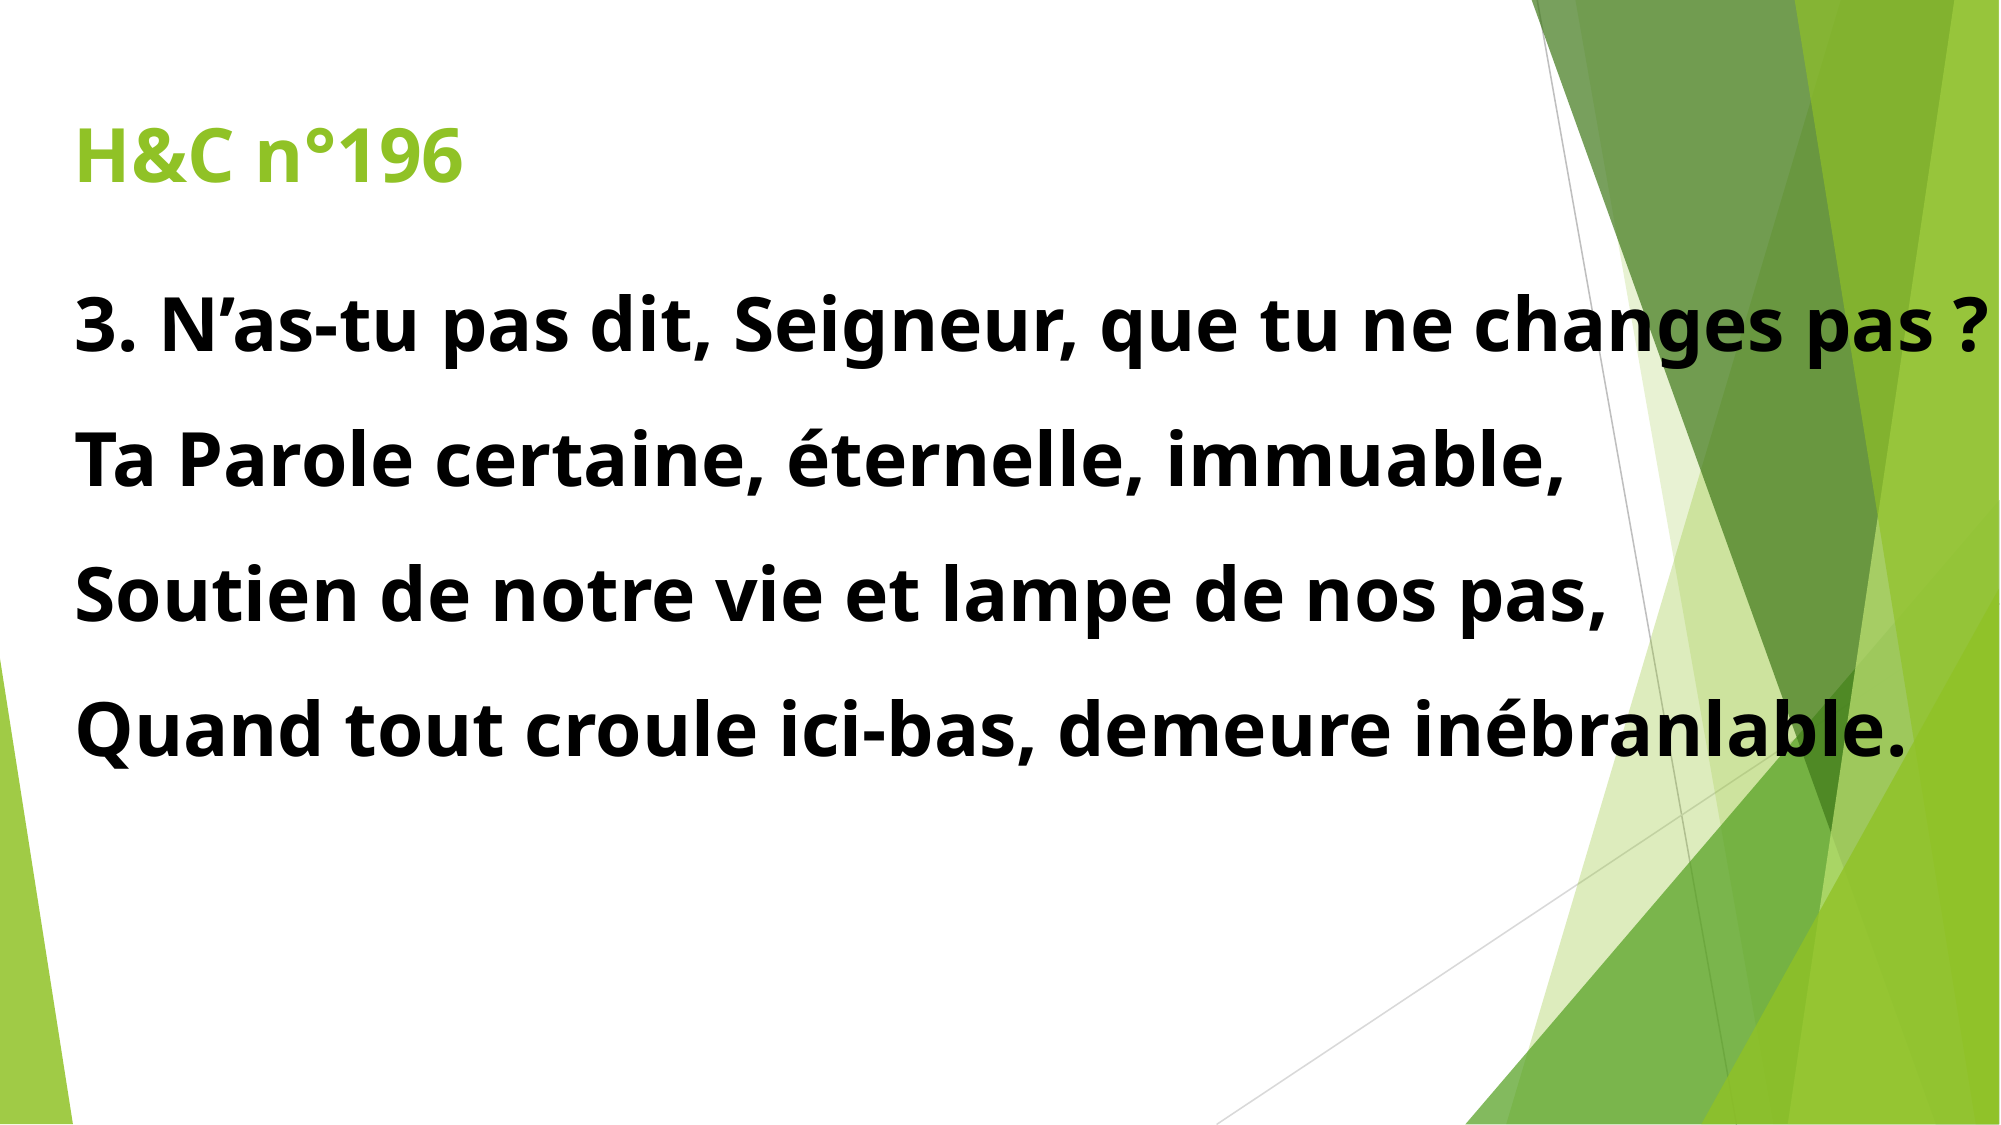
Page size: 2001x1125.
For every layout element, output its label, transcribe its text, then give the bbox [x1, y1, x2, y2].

text_box H&C n°196 [59, 99, 1522, 224]
text_box 3. N’as-tu pas dit, Seigneur, que tu ne changes pas ? Ta Parole certaine, éternelle, immuable, Soutien de notre vie et lampe de nos pas, Quand tout croule ici-bas, demeure inébranlable. [59, 224, 2001, 1063]
